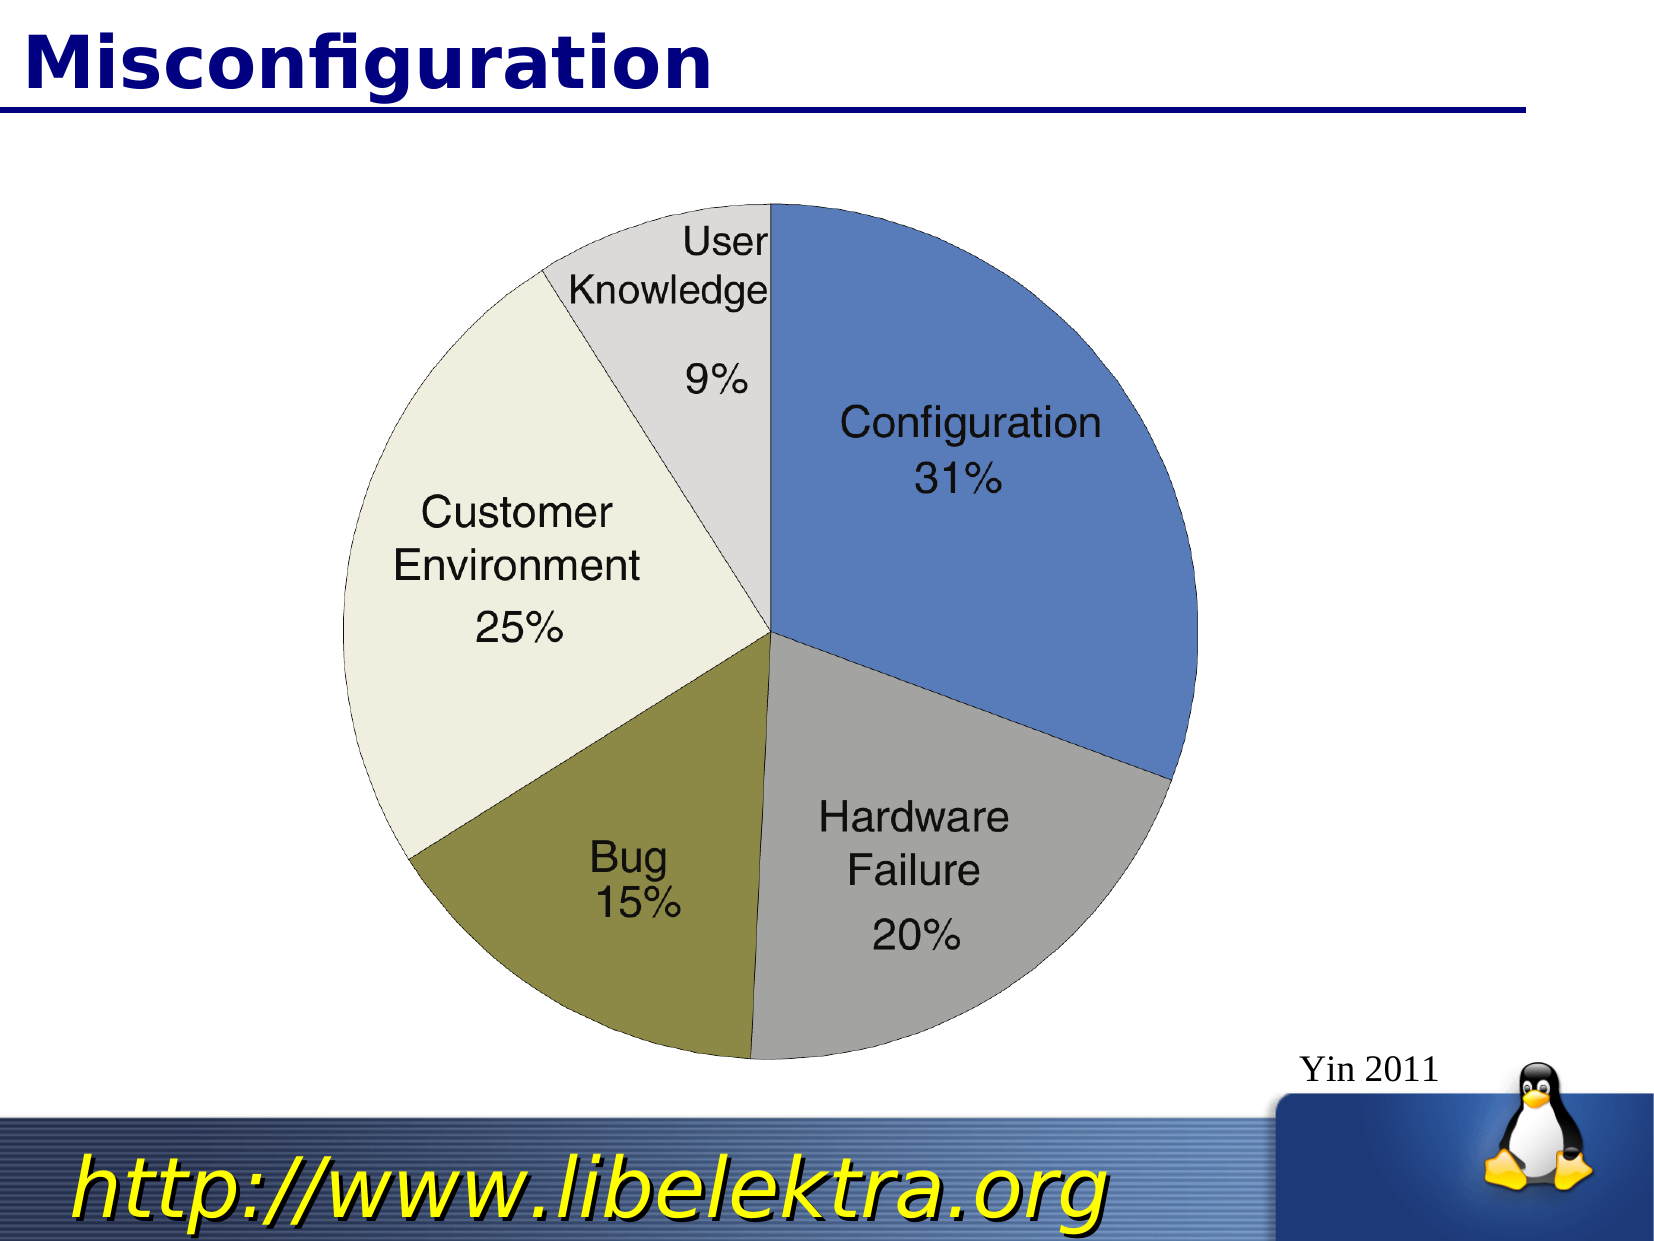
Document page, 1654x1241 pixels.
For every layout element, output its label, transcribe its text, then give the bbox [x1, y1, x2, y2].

text_box Yin 2011 [1299, 1045, 1437, 1087]
picture [0, 199, 1654, 1241]
text_box Misconfiguration [22, 14, 1611, 111]
